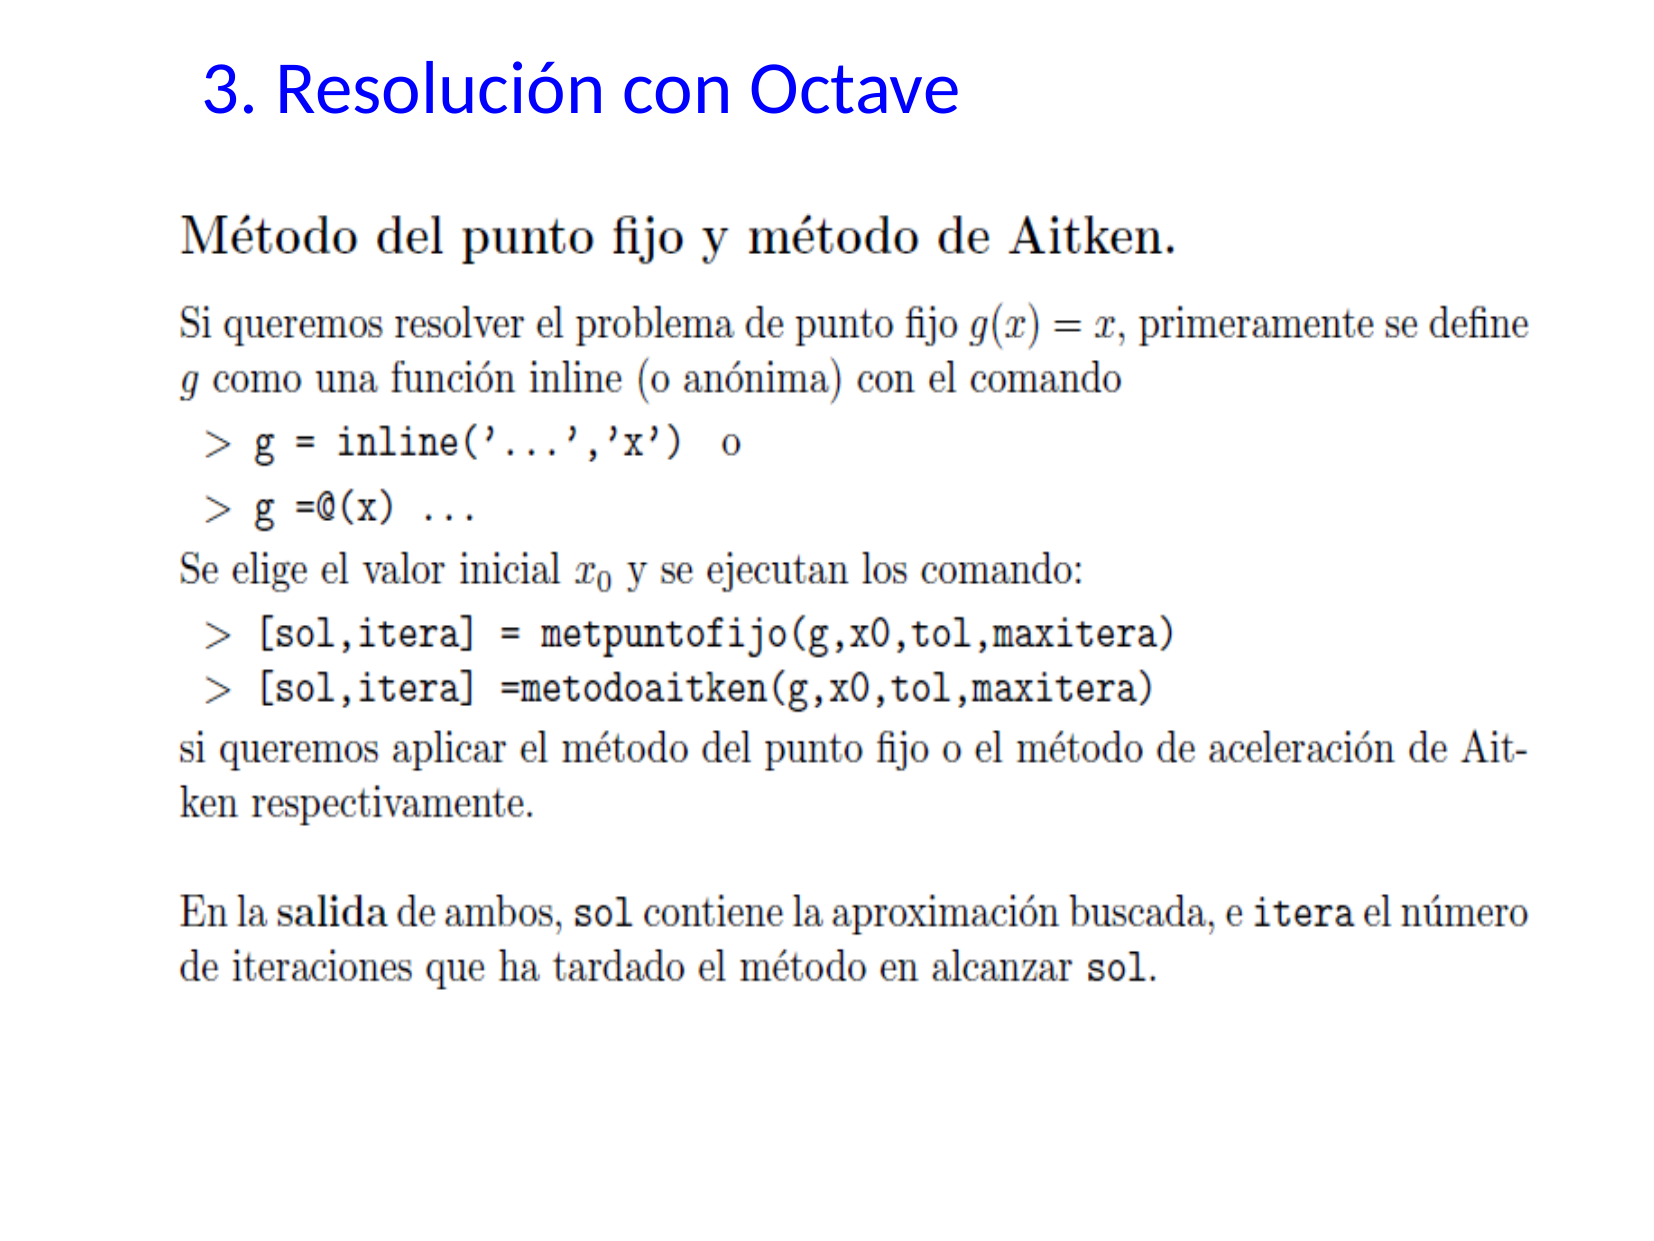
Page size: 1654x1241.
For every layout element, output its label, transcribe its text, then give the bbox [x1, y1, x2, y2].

picture [71, 193, 1576, 1034]
text_box 3. Resolución con Octave [186, 31, 1539, 138]
